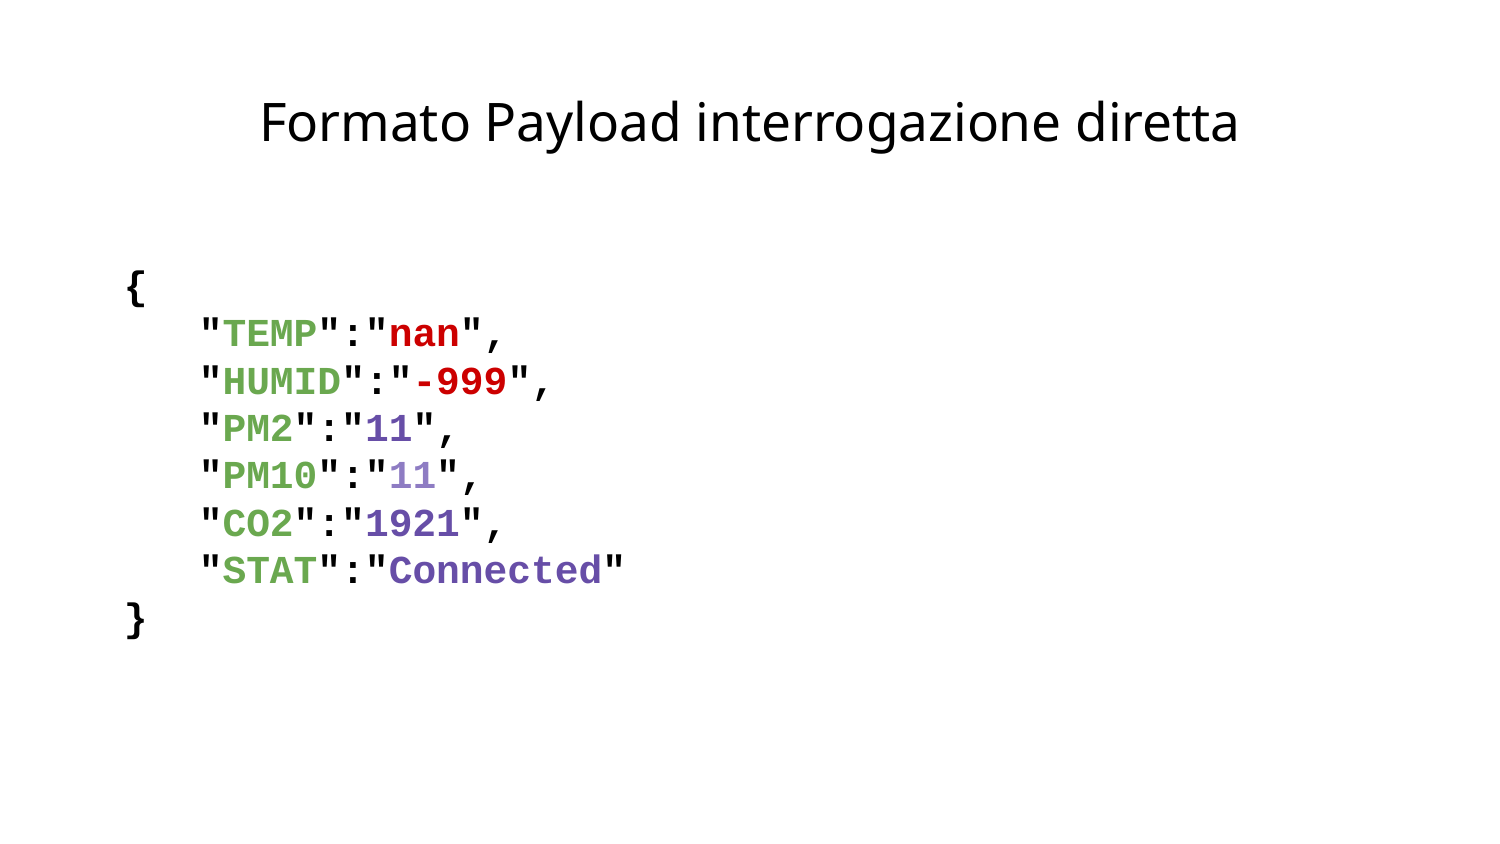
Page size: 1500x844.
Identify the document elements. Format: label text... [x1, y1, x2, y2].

title Formato Payload interrogazione diretta [51, 72, 1449, 167]
text_box { "TEMP":"nan", "HUMID":"-999", "PM2":"11", "PM10":"11", "CO2":"1921", "STAT":"Connected" } [108, 197, 728, 690]
